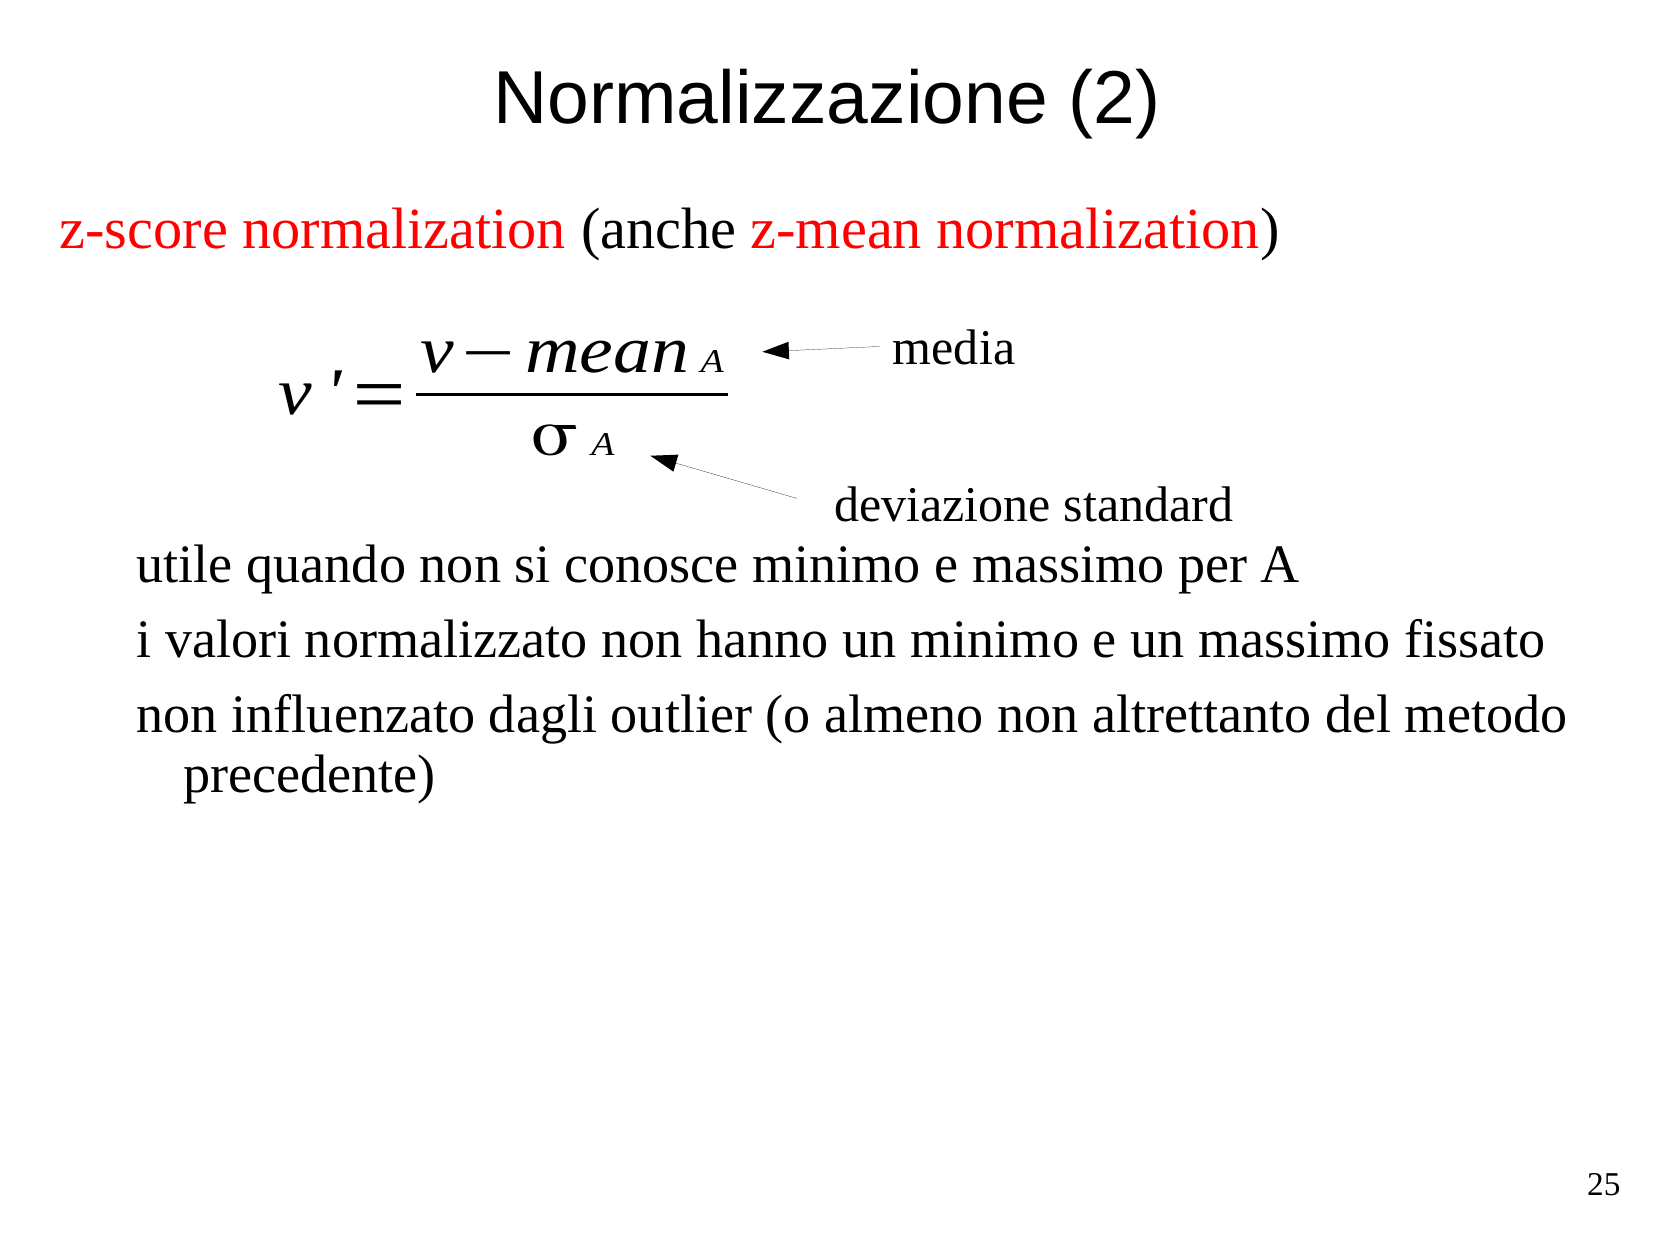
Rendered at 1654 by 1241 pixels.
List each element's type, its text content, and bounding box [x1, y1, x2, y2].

chart [259, 313, 758, 473]
title Normalizzazione (2) [37, 30, 1617, 166]
text_box deviazione standard [834, 477, 1291, 547]
text_box media [892, 319, 1179, 390]
list z-score normalization (anche z-mean normalization) utile quando non si conosce minimo e massimo per A i valori normalizzato non hanno un minimo e un massimo fissato non influenzato dagli outlier (o almeno non altrettanto del metodo precedente) [42, 196, 1612, 1187]
